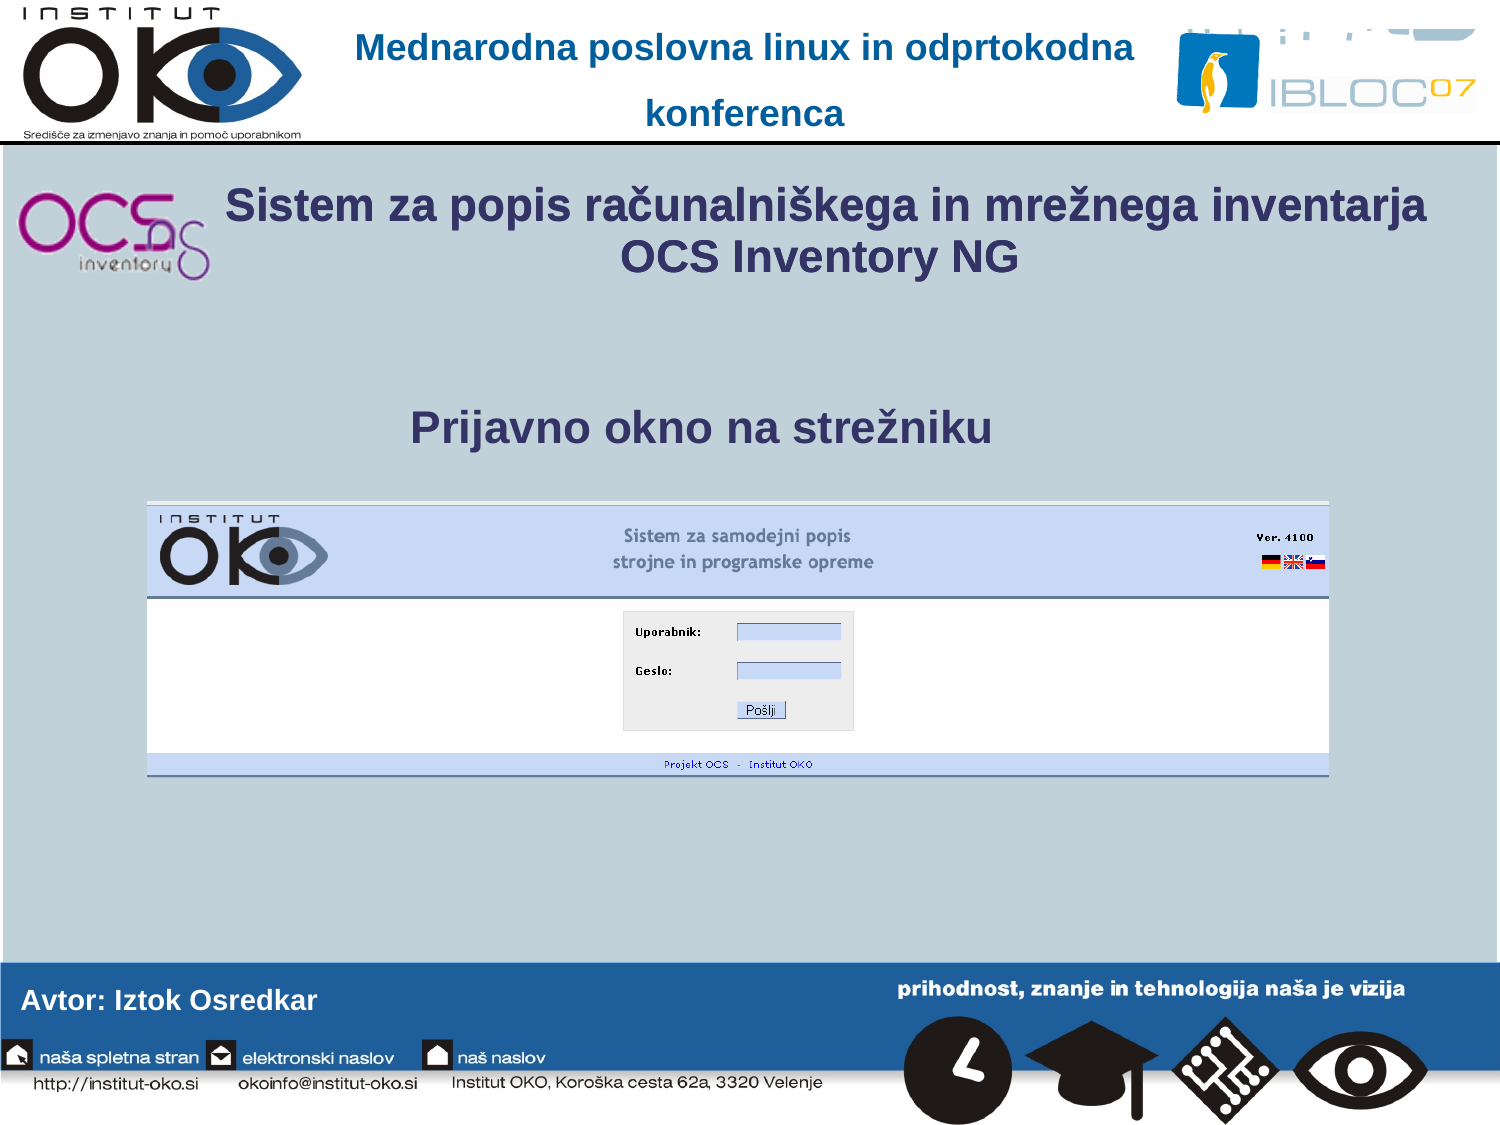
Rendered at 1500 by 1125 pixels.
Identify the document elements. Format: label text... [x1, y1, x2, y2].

text_box Avtor: Iztok Osredkar [5, 976, 431, 1025]
text_box Mednarodna poslovna linux in odprtokodna konferenca [324, 18, 1176, 141]
title Sistem za popis računalniškega in mrežnega inventarja OCS Inventory NG [177, 142, 1477, 320]
title Prijavno okno na strežniku [295, 383, 1123, 473]
picture [147, 501, 1329, 778]
chart [0, 145, 1500, 962]
picture [23, 7, 302, 140]
picture [11, 185, 177, 290]
picture [1175, 29, 1477, 119]
picture [0, 962, 1500, 1125]
